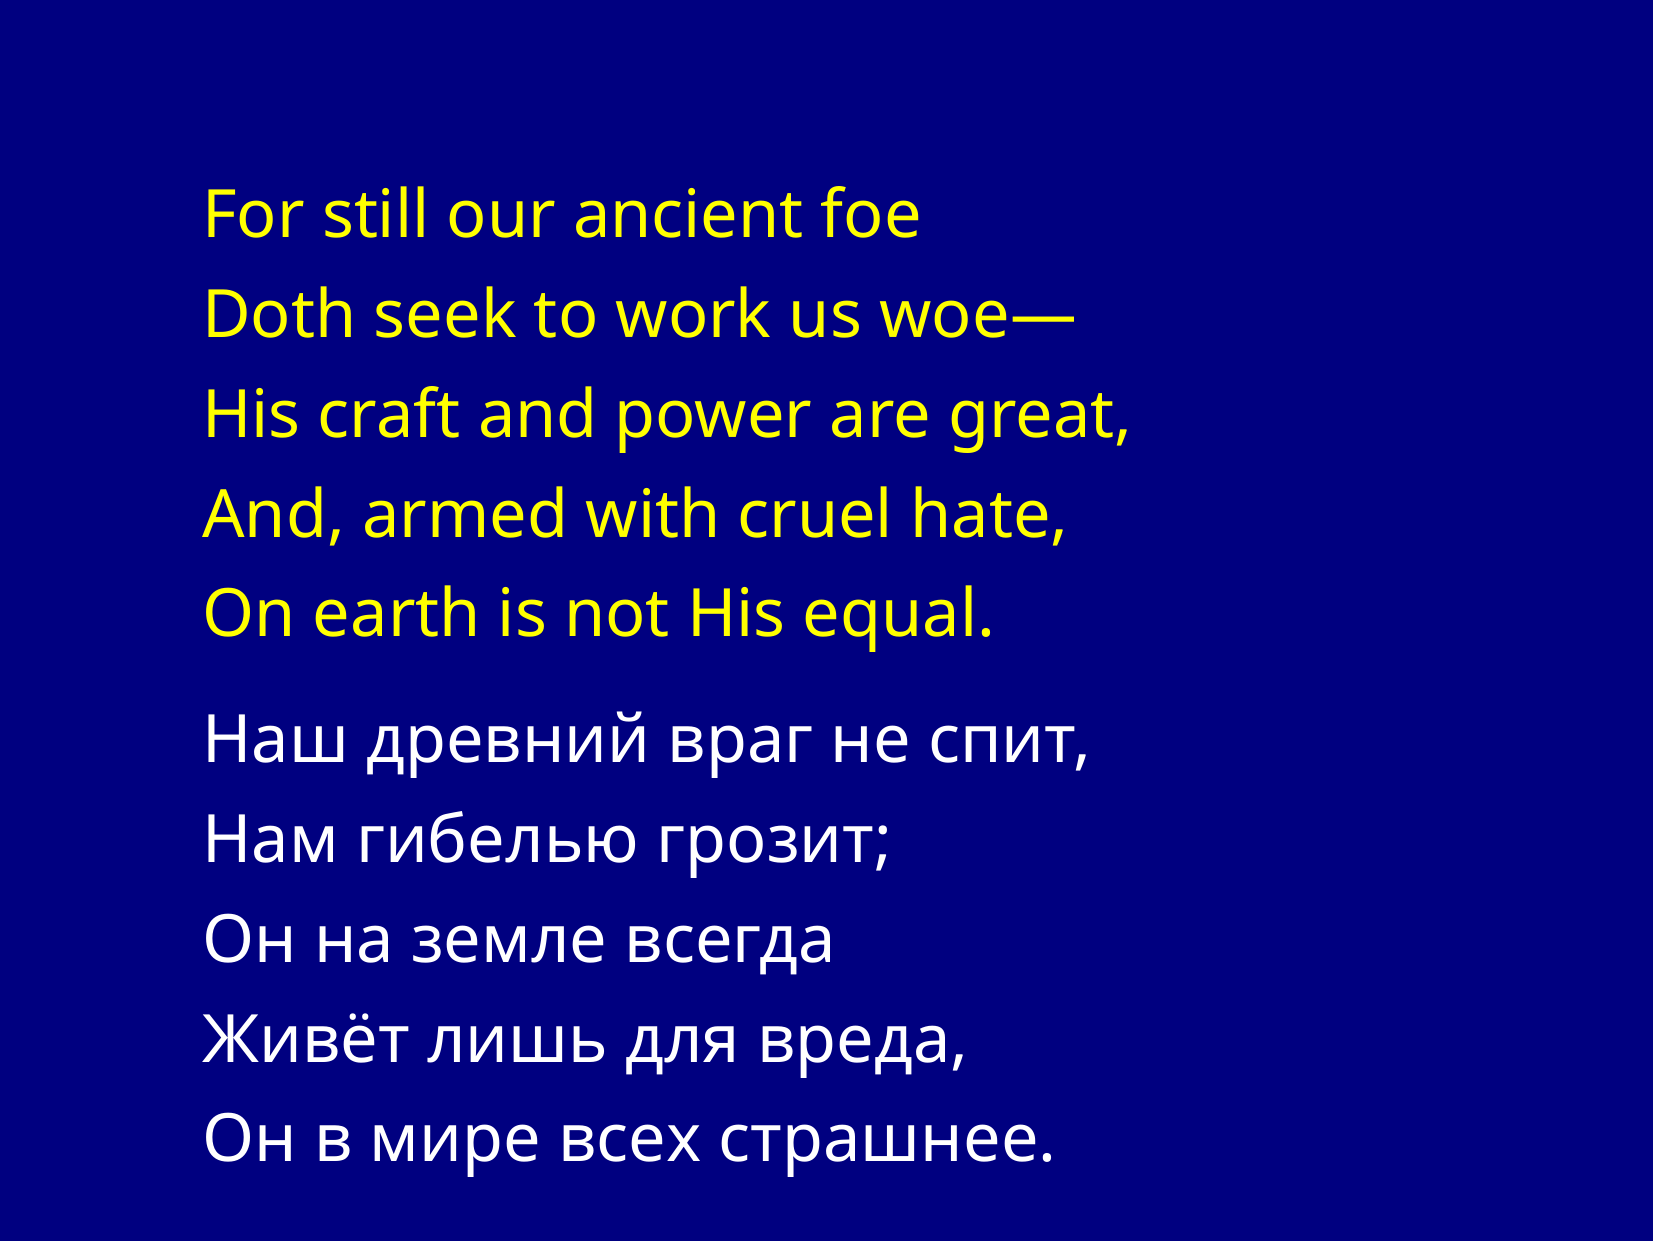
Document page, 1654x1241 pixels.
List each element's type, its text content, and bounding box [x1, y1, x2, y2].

text_box For still our ancient foe Doth seek to work us woe— His craft and power are great, And, armed with cruel hate, On earth is not His equal. [75, 150, 1576, 638]
text_box Наш древний враг не спит, Нам гибелью грозит; Он на земле всегда Живёт лишь для вреда, Он в мире всех страшнее. [75, 675, 1576, 1163]
